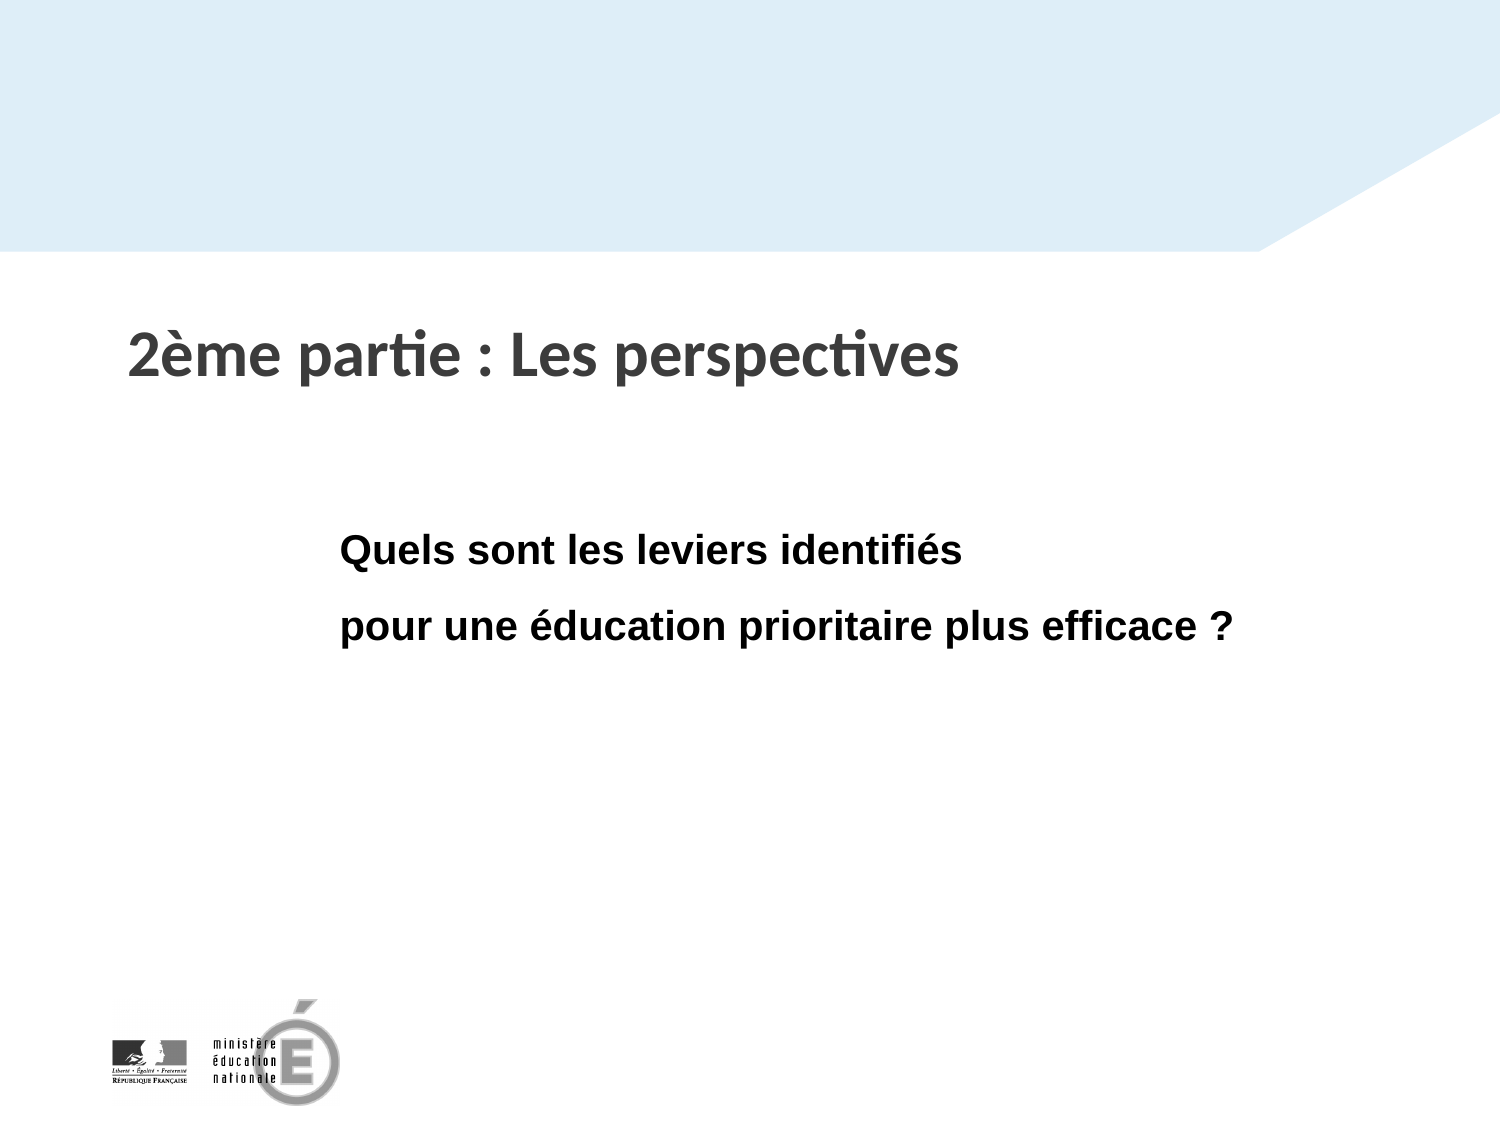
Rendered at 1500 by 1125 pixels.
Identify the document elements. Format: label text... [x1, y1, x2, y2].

text_box Quels sont les leviers identifiés pour une éducation prioritaire plus efficace ? [324, 515, 1353, 733]
text_box 2ème partie : Les perspectives [112, 302, 1188, 398]
